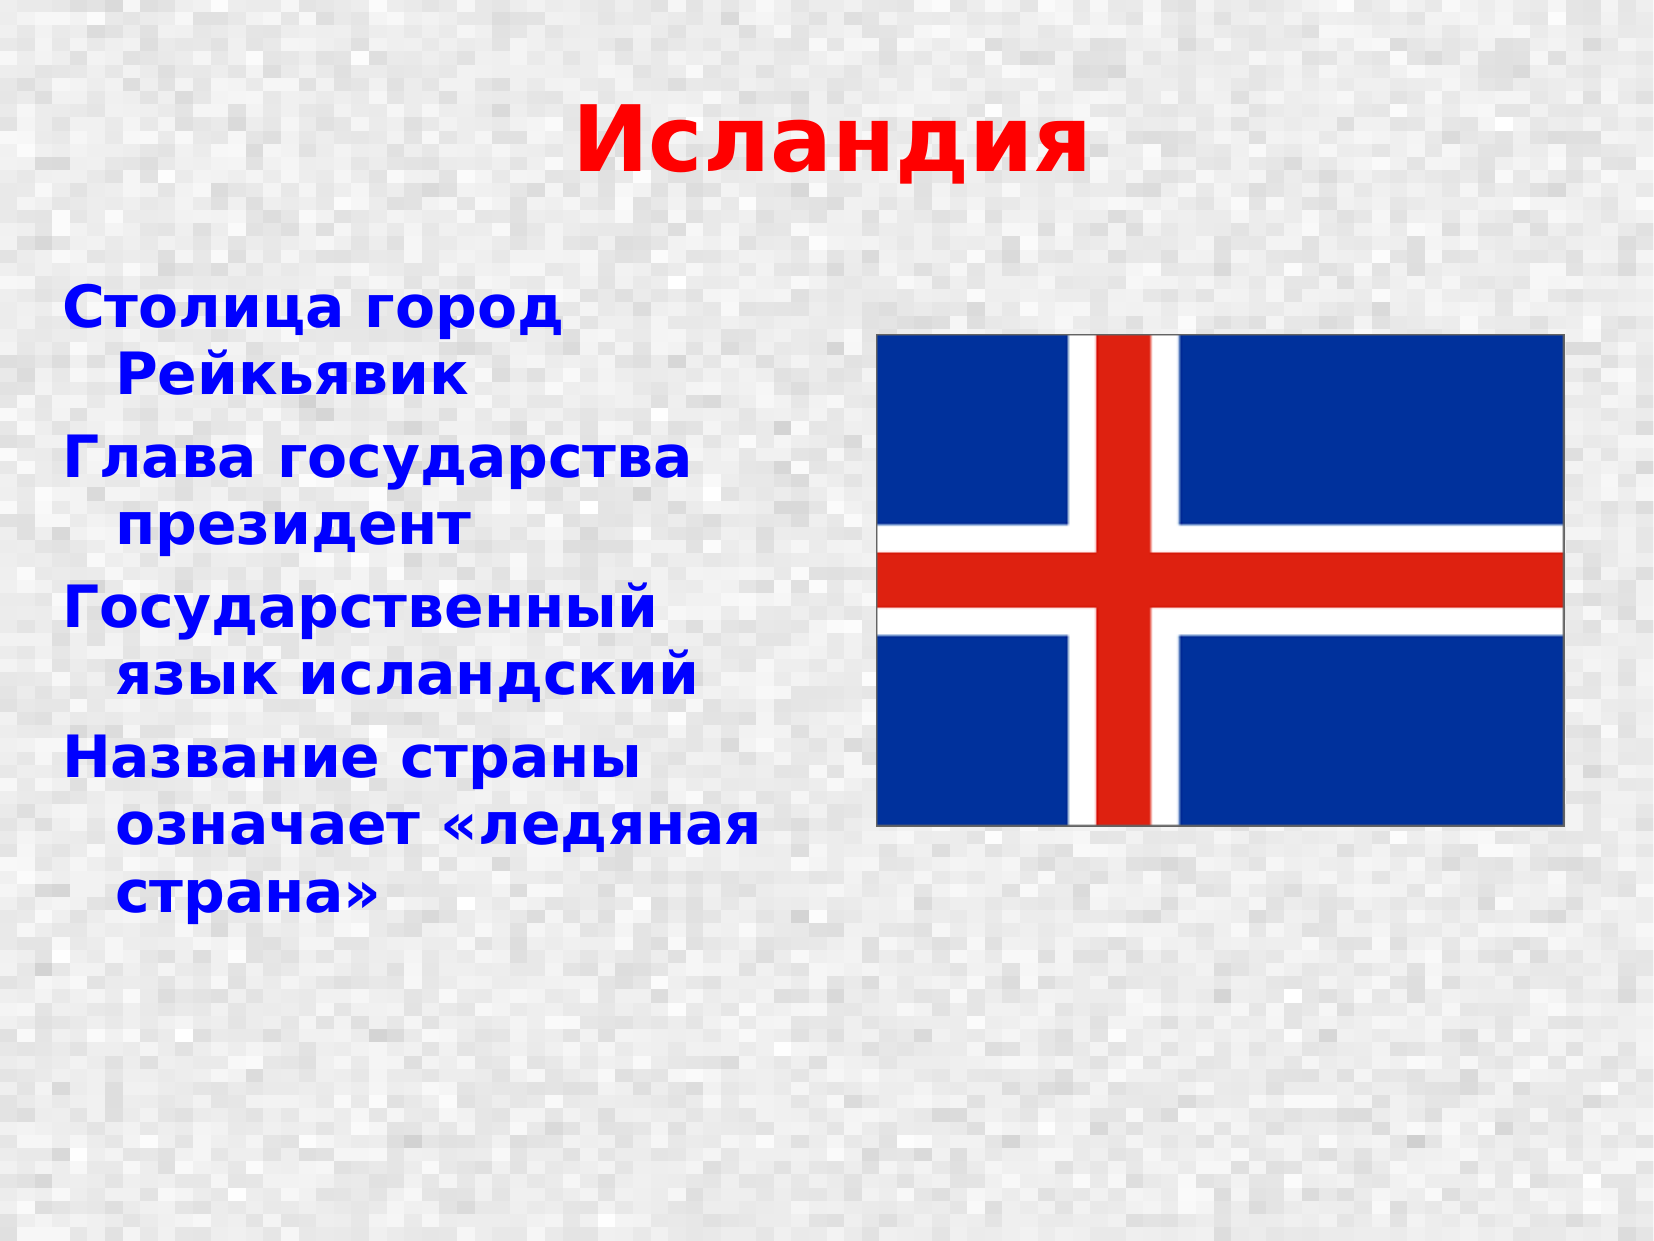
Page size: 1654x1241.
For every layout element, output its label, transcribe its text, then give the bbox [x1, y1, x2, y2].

title Исландия [88, 43, 1577, 237]
picture [0, 0, 1654, 1241]
text_box Столица город Рейкьявик Глава государства президент Государственный язык исландский Название страны означает «ледяная страна» [29, 265, 798, 1147]
